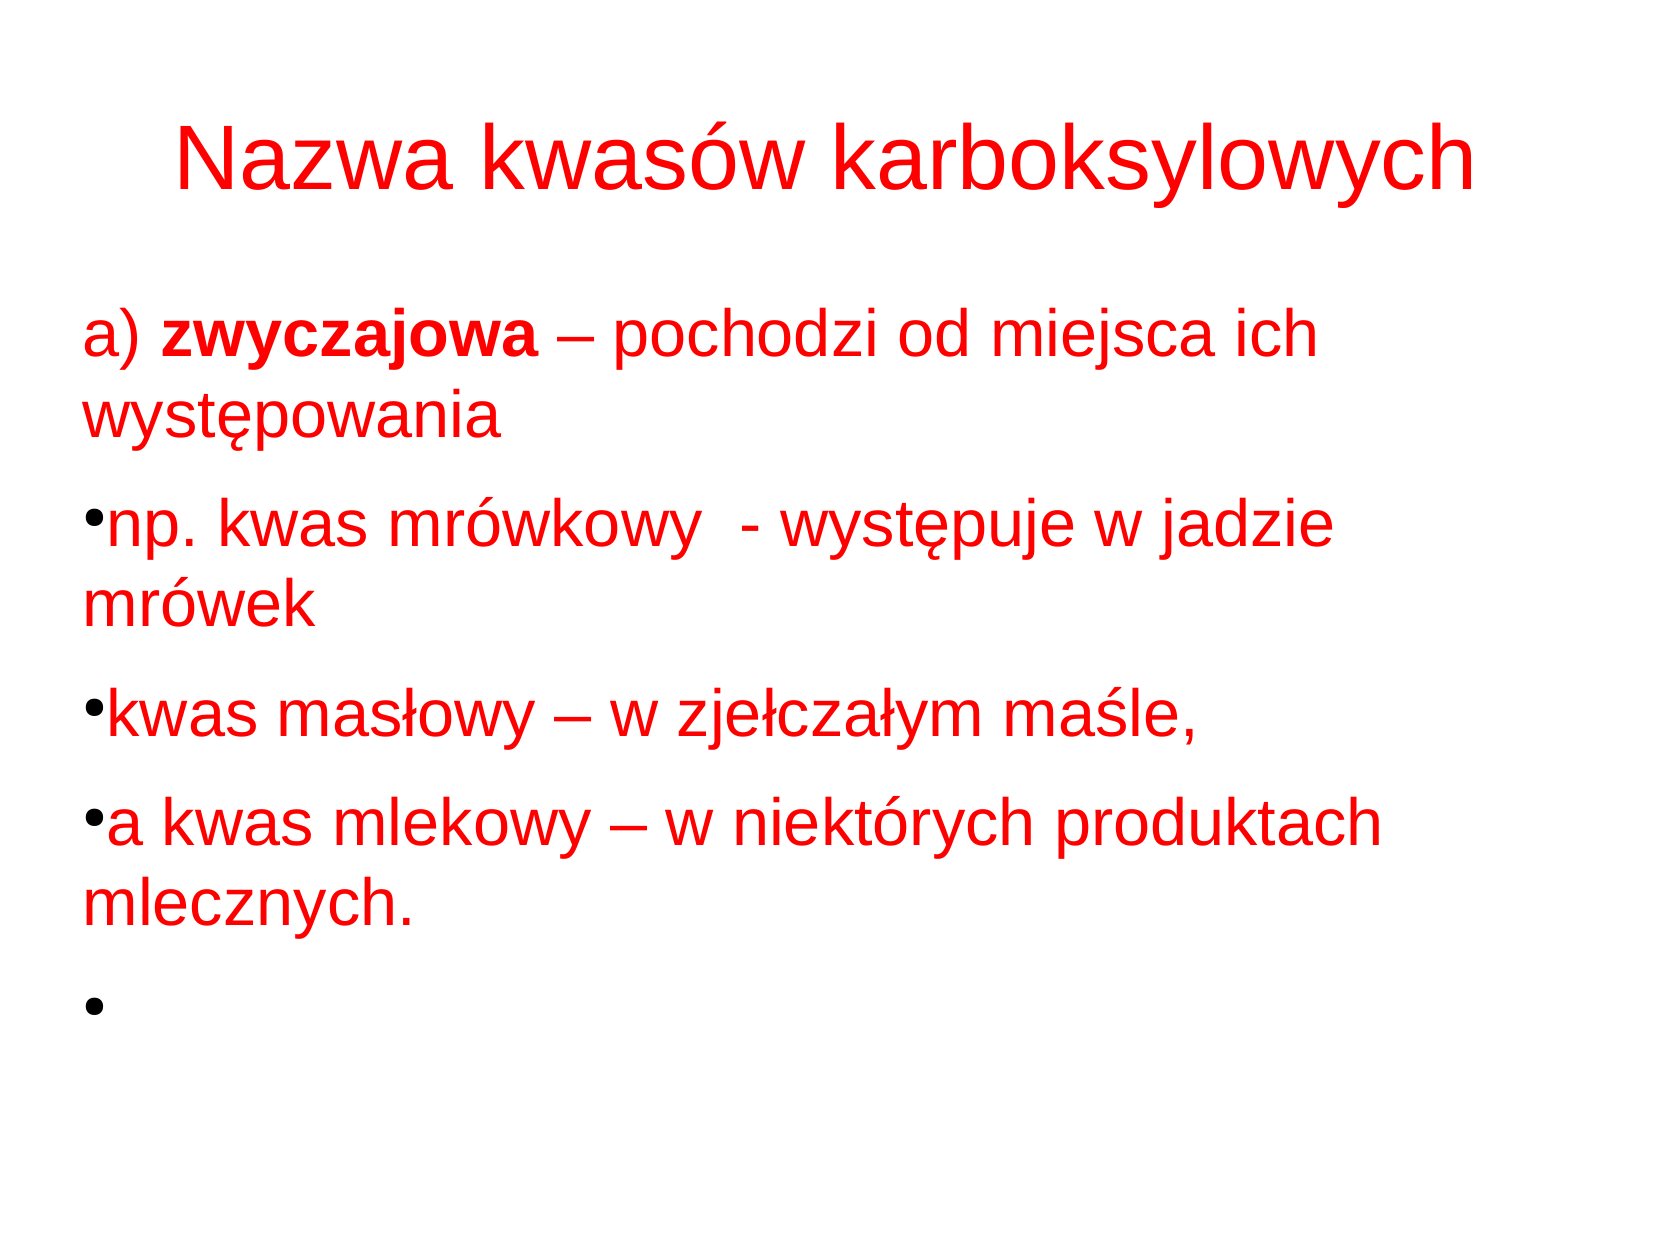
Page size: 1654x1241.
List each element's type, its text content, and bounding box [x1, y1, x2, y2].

list a) zwyczajowa – pochodzi od miejsca ich występowania np. kwas mrówkowy - występuje w jadzie mrówek kwas masłowy – w zjełczałym maśle, a kwas mlekowy – w niektórych produktach mlecznych. [82, 290, 1571, 1109]
title Nazwa kwasów karboksylowych [82, 49, 1571, 257]
